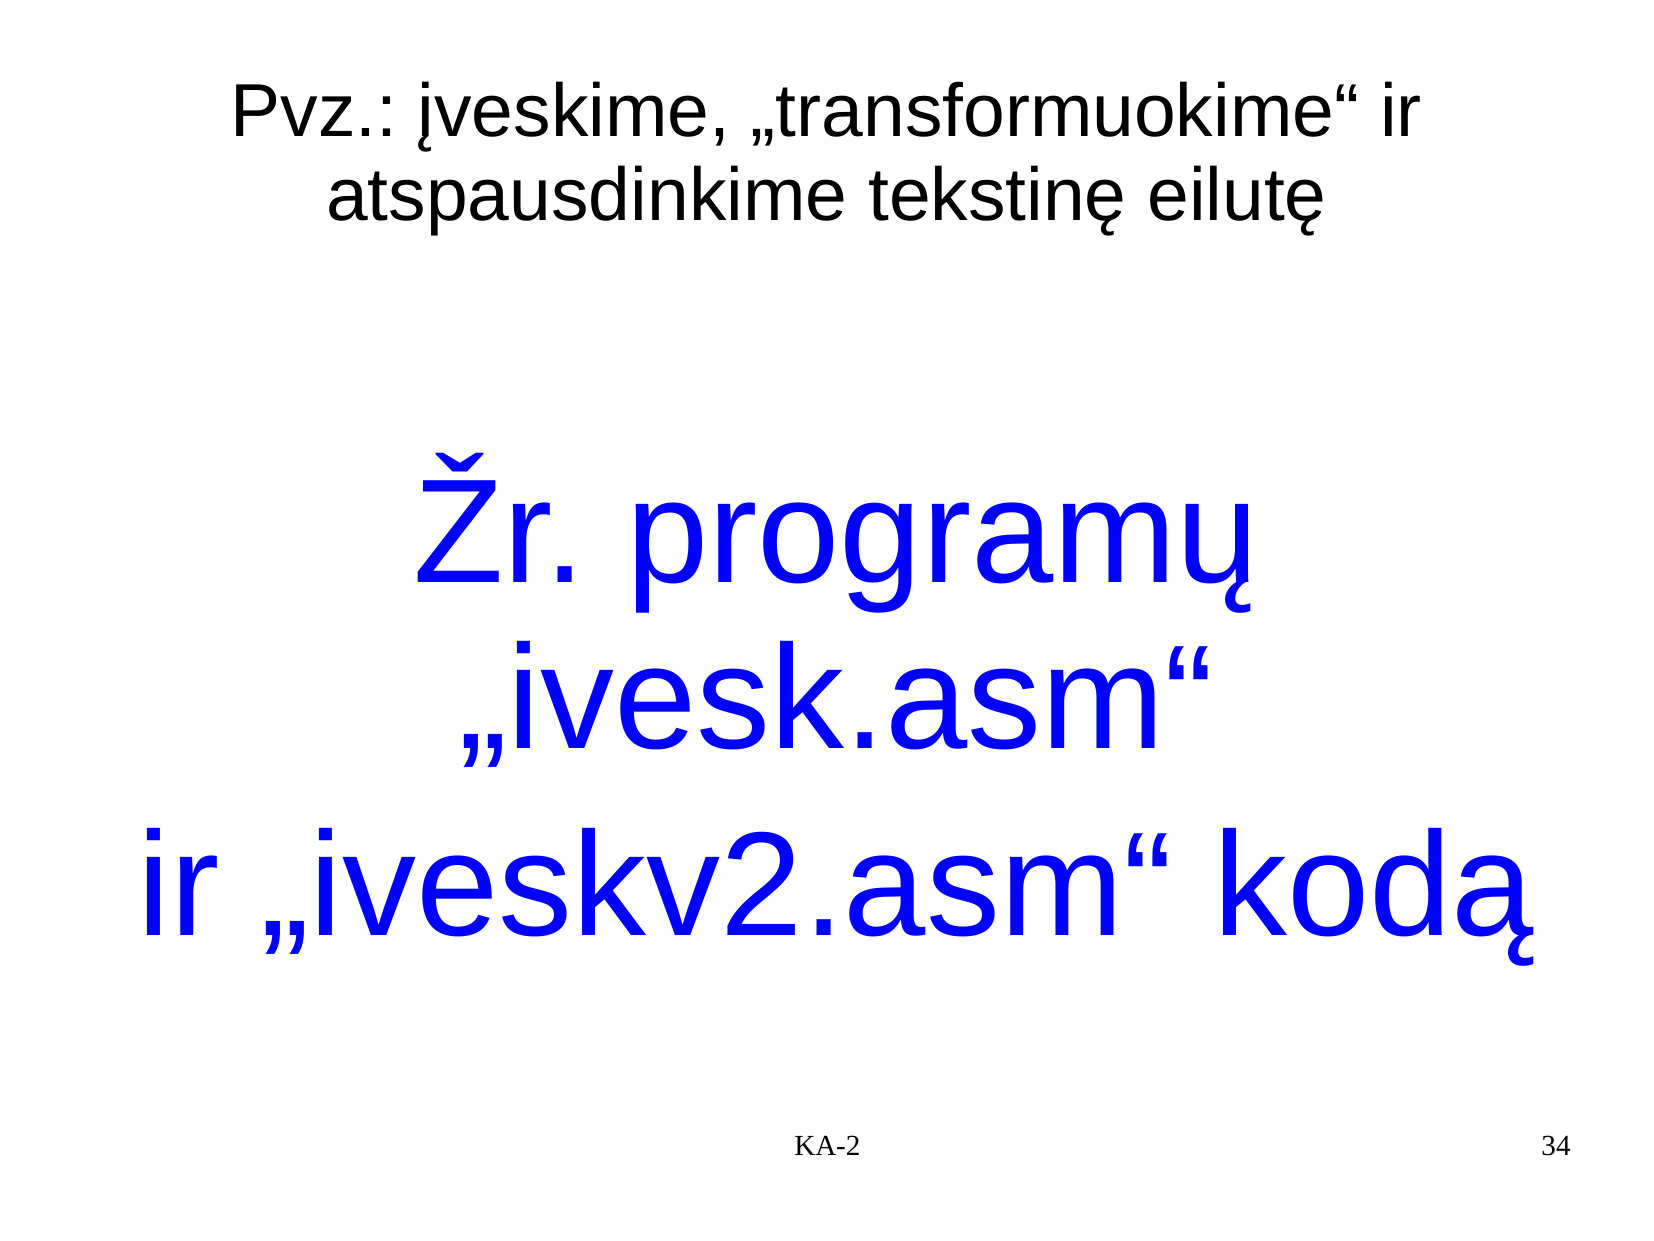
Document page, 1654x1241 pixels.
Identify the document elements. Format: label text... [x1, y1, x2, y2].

title Pvz.: įveskime, „transformuokime“ ir atspausdinkime tekstinę eilutę [82, 49, 1571, 257]
list Žr. programų „ivesk.asm“ ir „iveskv2.asm“ kodą [82, 448, 1538, 1010]
